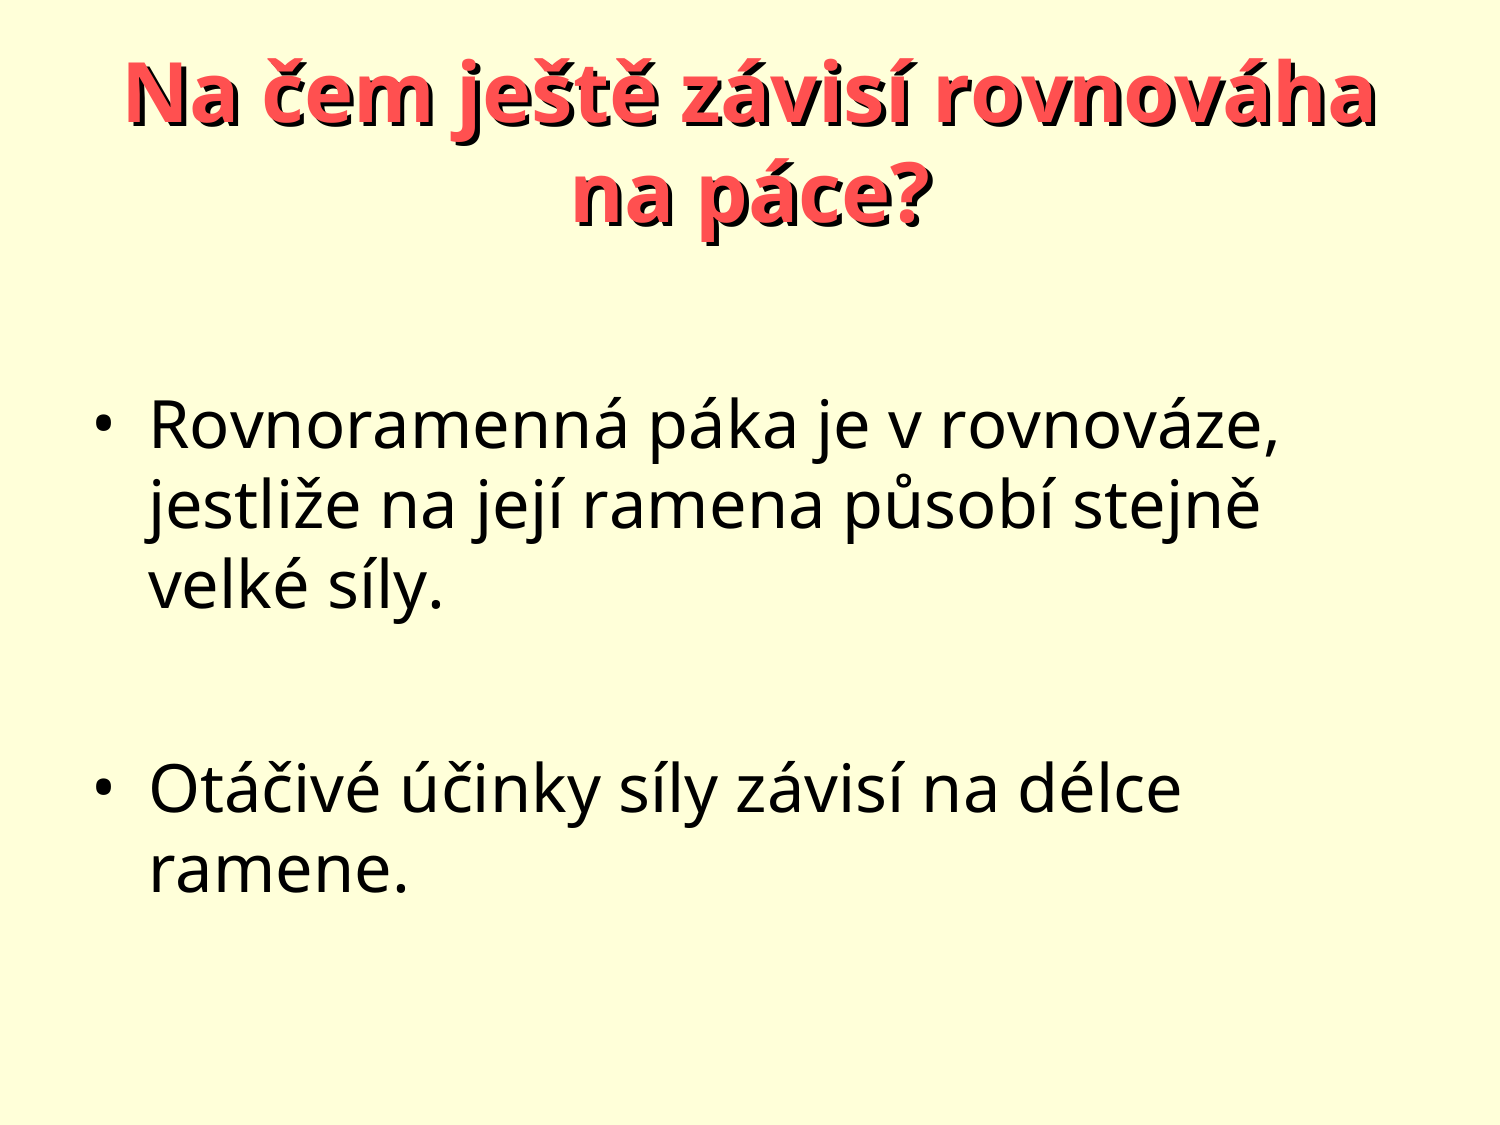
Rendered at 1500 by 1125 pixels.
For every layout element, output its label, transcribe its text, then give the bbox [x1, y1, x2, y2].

title Na čem ještě závisí rovnováha na páce? [75, 31, 1426, 247]
list Rovnoramenná páka je v rovnováze, jestliže na její ramena působí stejně velké síly. Otáčivé účinky síly závisí na délce ramene. [76, 267, 1427, 1010]
